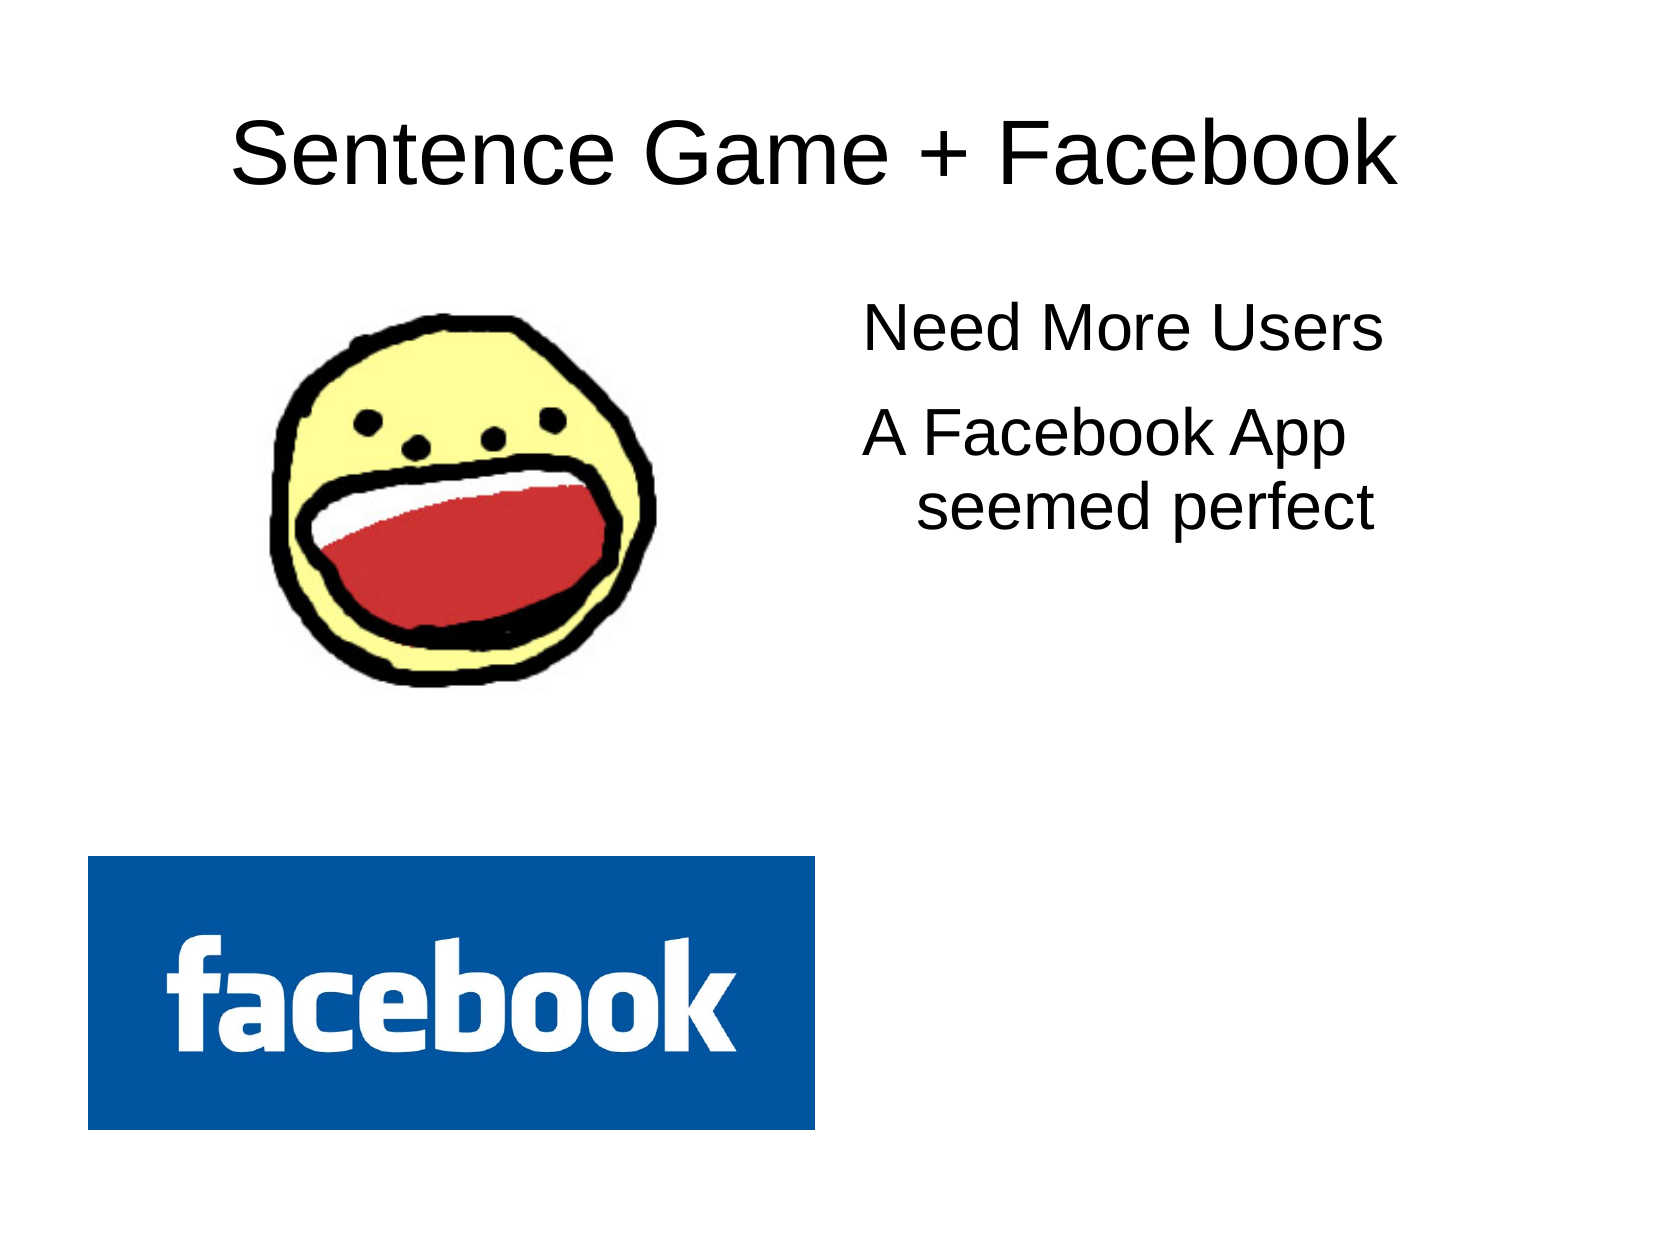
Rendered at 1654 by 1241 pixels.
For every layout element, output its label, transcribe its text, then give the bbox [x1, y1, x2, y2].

title Sentence Game + Facebook [82, 56, 1571, 250]
picture [262, 291, 680, 709]
picture [88, 856, 815, 1130]
list Need More Users A Facebook App seemed perfect [845, 290, 1572, 1094]
